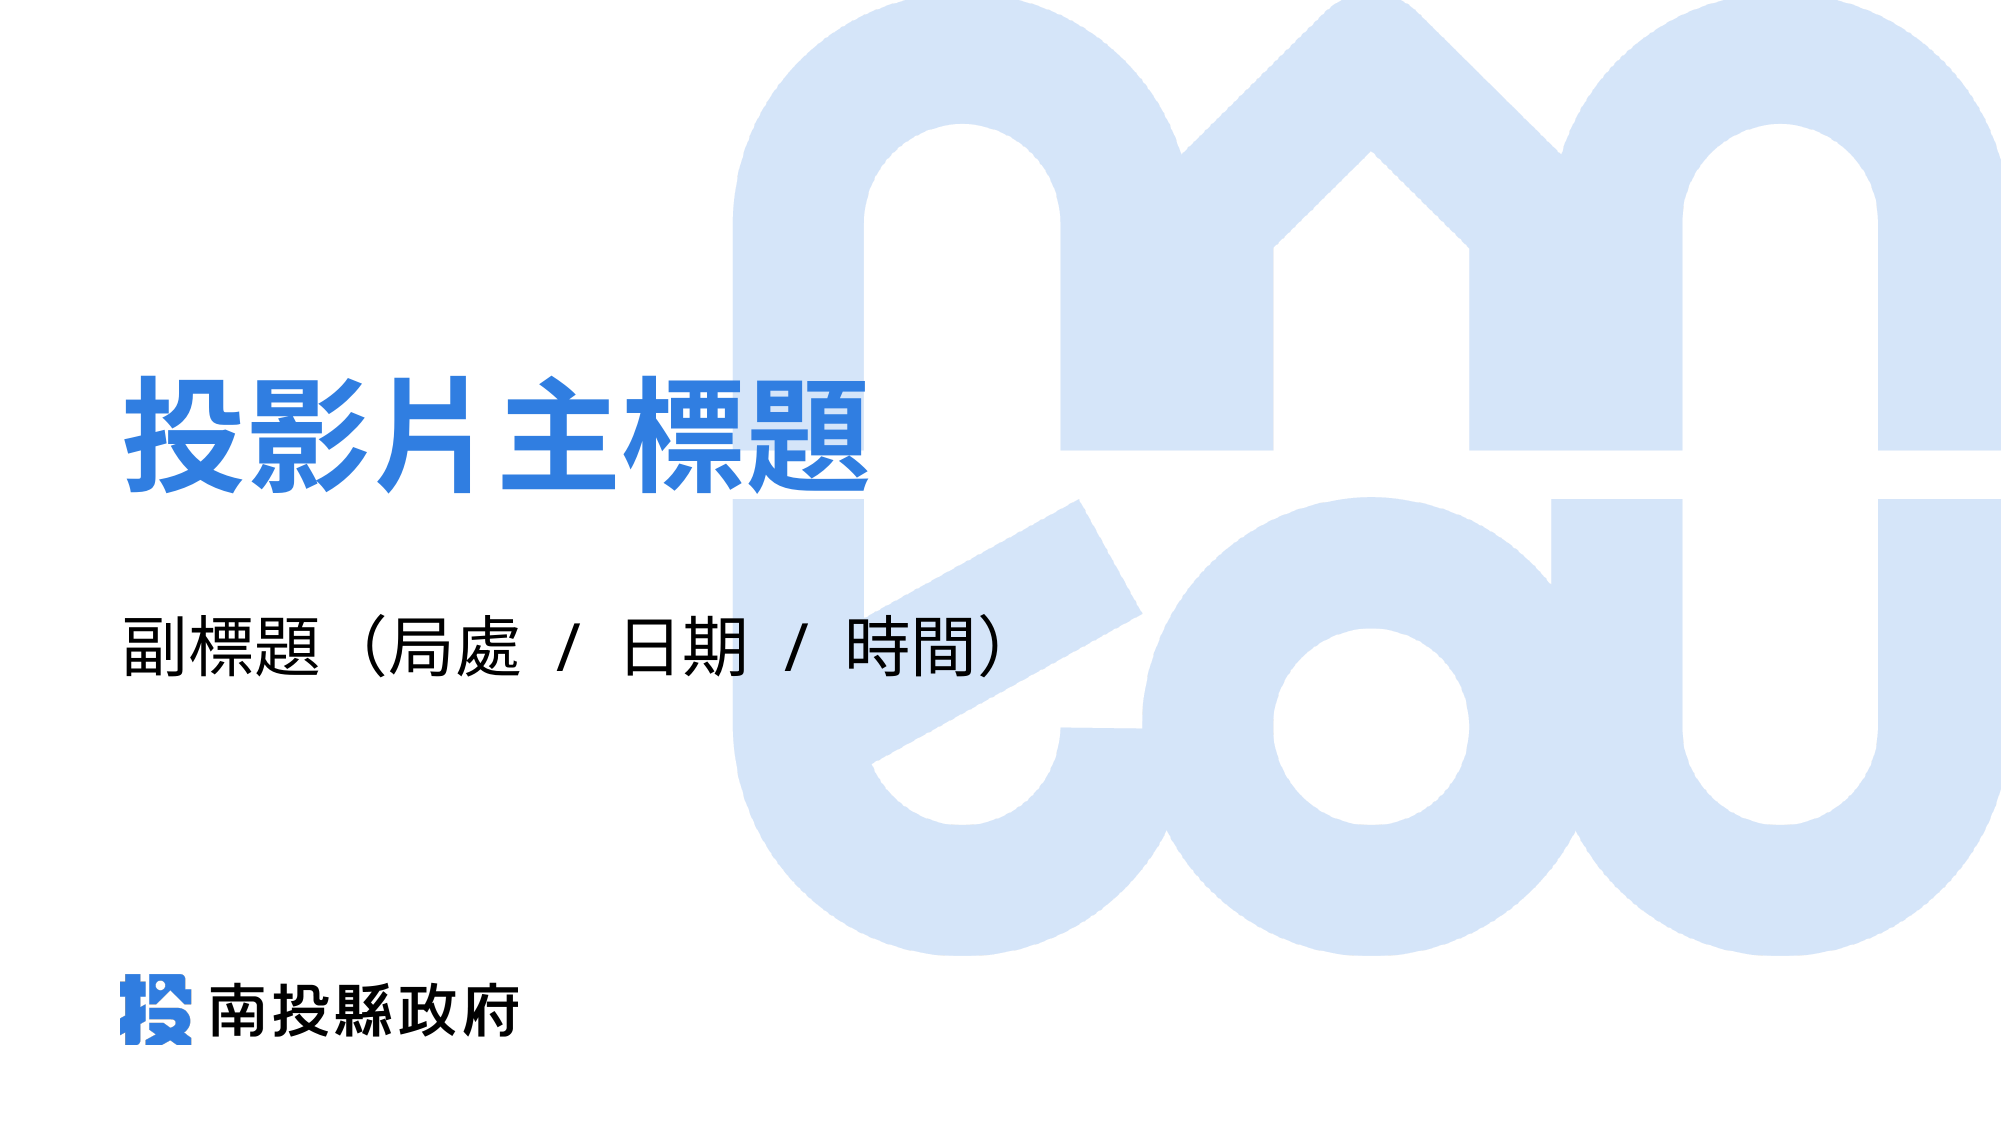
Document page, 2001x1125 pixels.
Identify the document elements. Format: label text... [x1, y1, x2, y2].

subtitle 副標題（局處 / 日期 / 時間） [106, 557, 1693, 929]
title 投影片主標題 [106, 130, 1693, 523]
picture [120, 974, 518, 1045]
